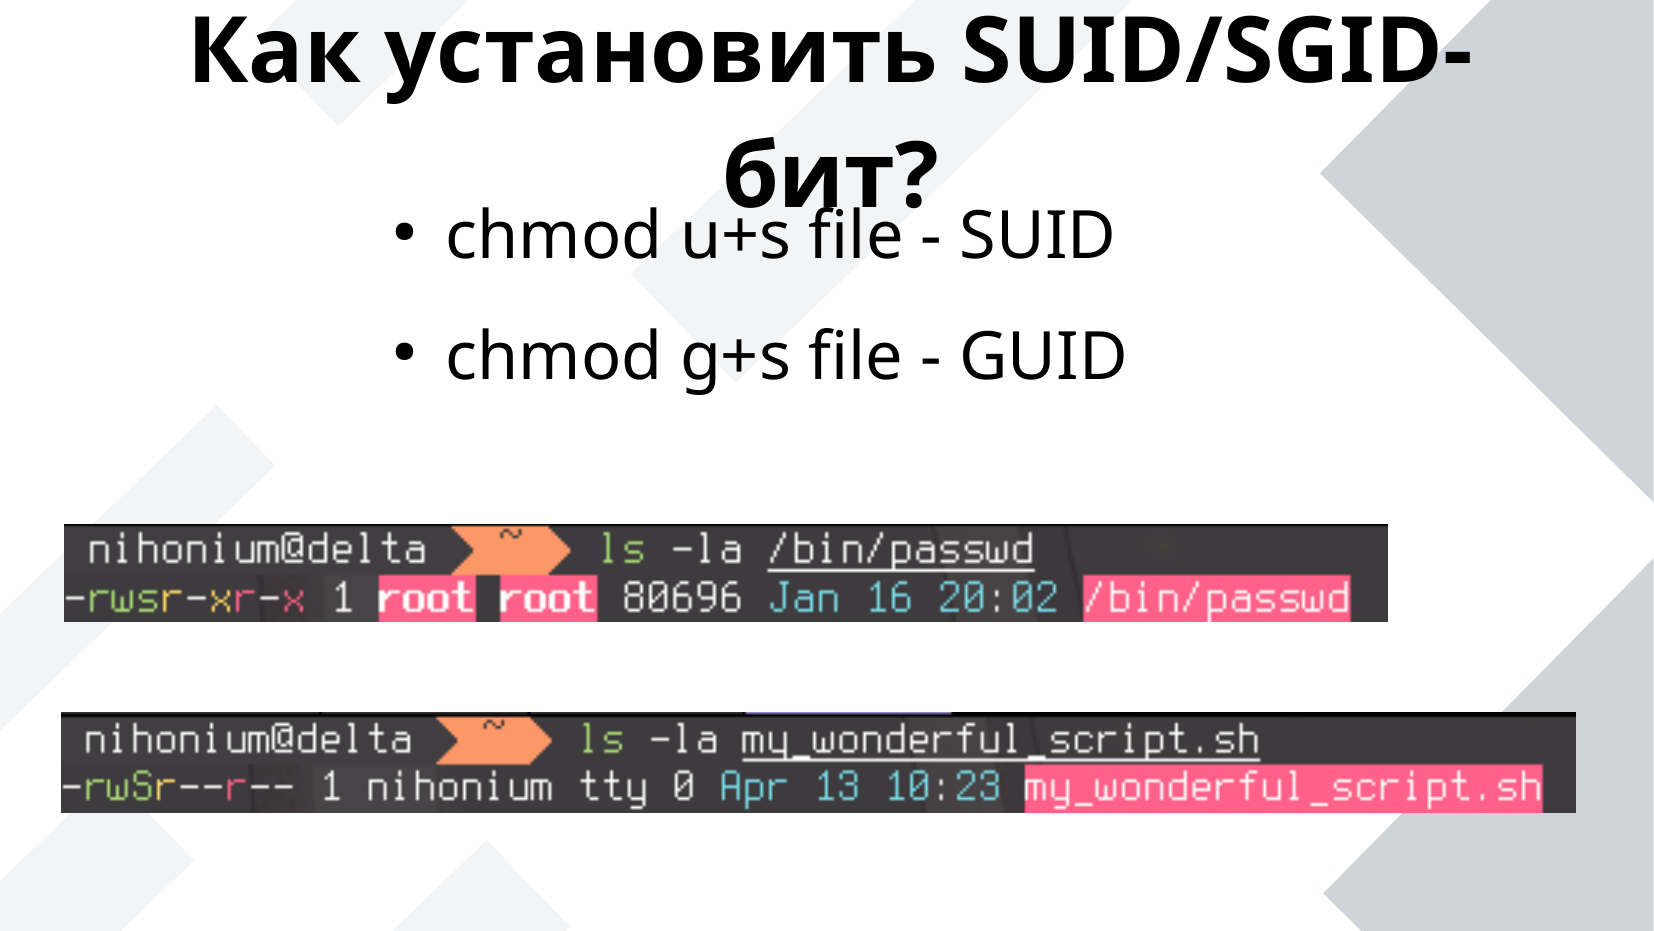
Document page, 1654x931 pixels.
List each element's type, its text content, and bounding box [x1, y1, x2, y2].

picture [61, 712, 1576, 813]
title Как установить SUID/SGID-бит? [86, 32, 1576, 188]
picture [64, 524, 1388, 622]
list chmod u+s file - SUID chmod g+s file - GUID [375, 187, 1199, 451]
